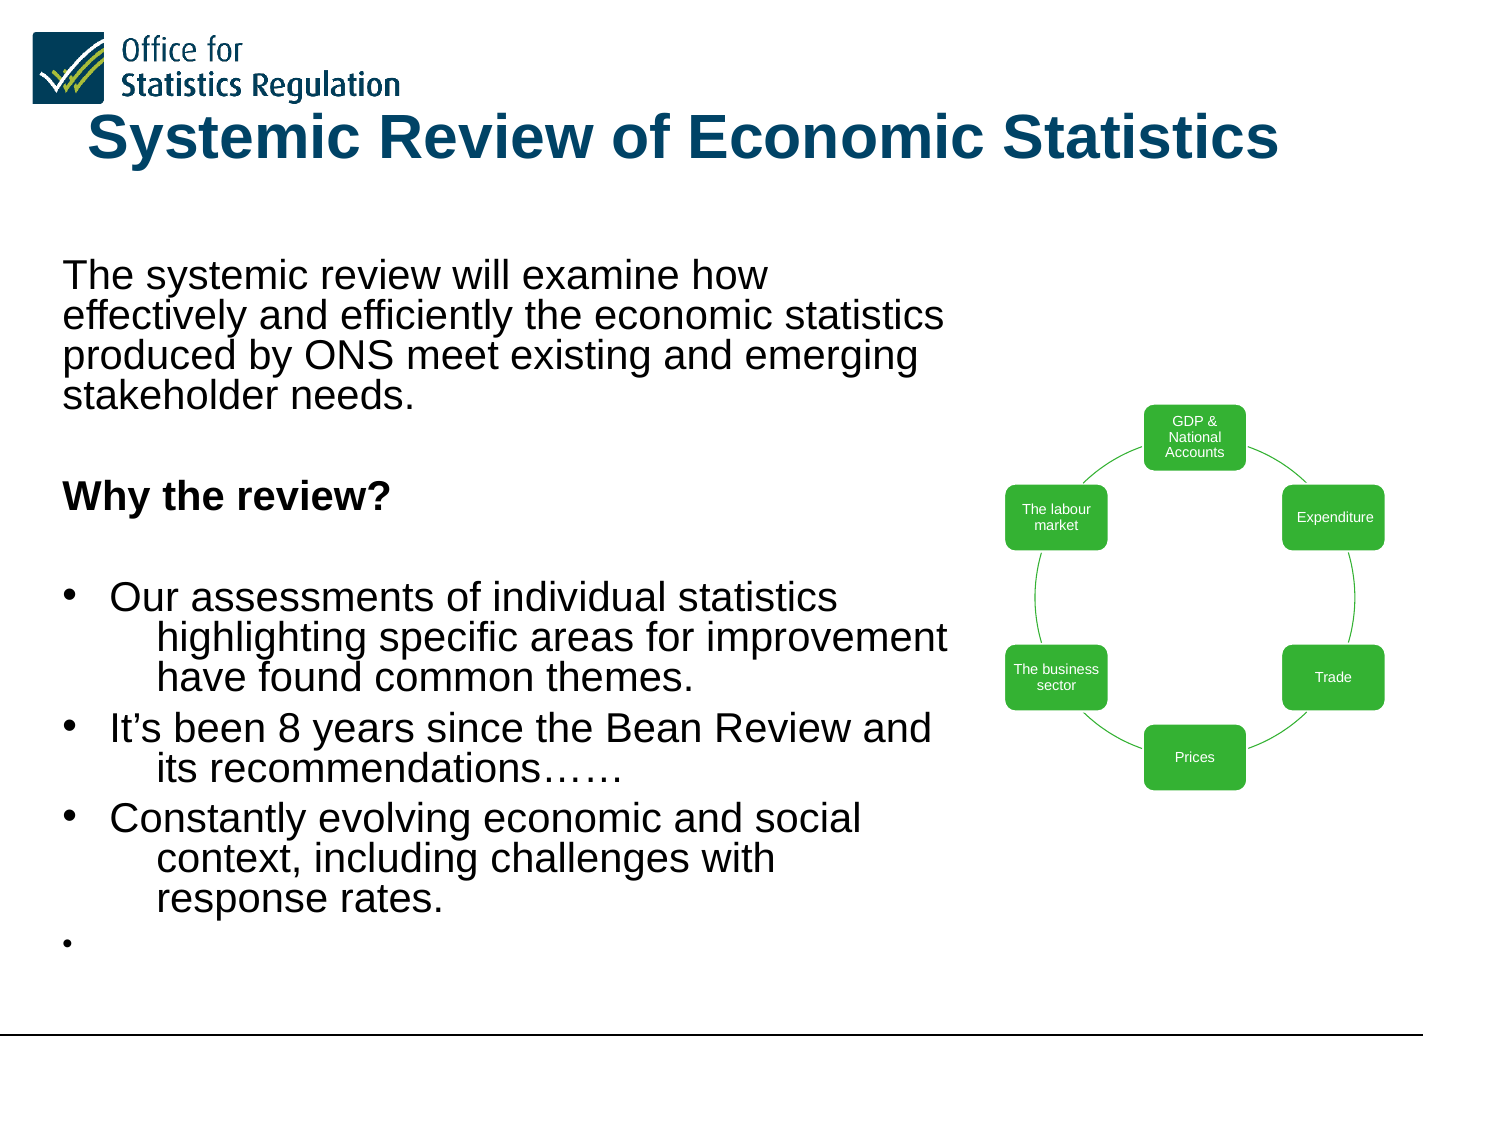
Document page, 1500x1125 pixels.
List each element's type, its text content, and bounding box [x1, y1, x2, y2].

text_box The systemic review will examine how effectively and efficiently the economic statistics produced by ONS meet existing and emerging stakeholder needs. Why the review? Our assessments of individual statistics highlighting specific areas for improvement have found common themes. It’s been 8 years since the Bean Review and its recommendations…… Constantly evolving economic and social context, including challenges with response rates. [47, 250, 975, 979]
title Systemic Review of Economic Statistics [60, 146, 1357, 270]
text_box Expenditure [1281, 483, 1386, 552]
text_box Trade [1281, 643, 1386, 712]
text_box Prices [1142, 723, 1248, 792]
text_box The business sector [1004, 643, 1109, 712]
text_box The labour market [1004, 483, 1109, 552]
text_box GDP & National Accounts [1142, 403, 1248, 472]
